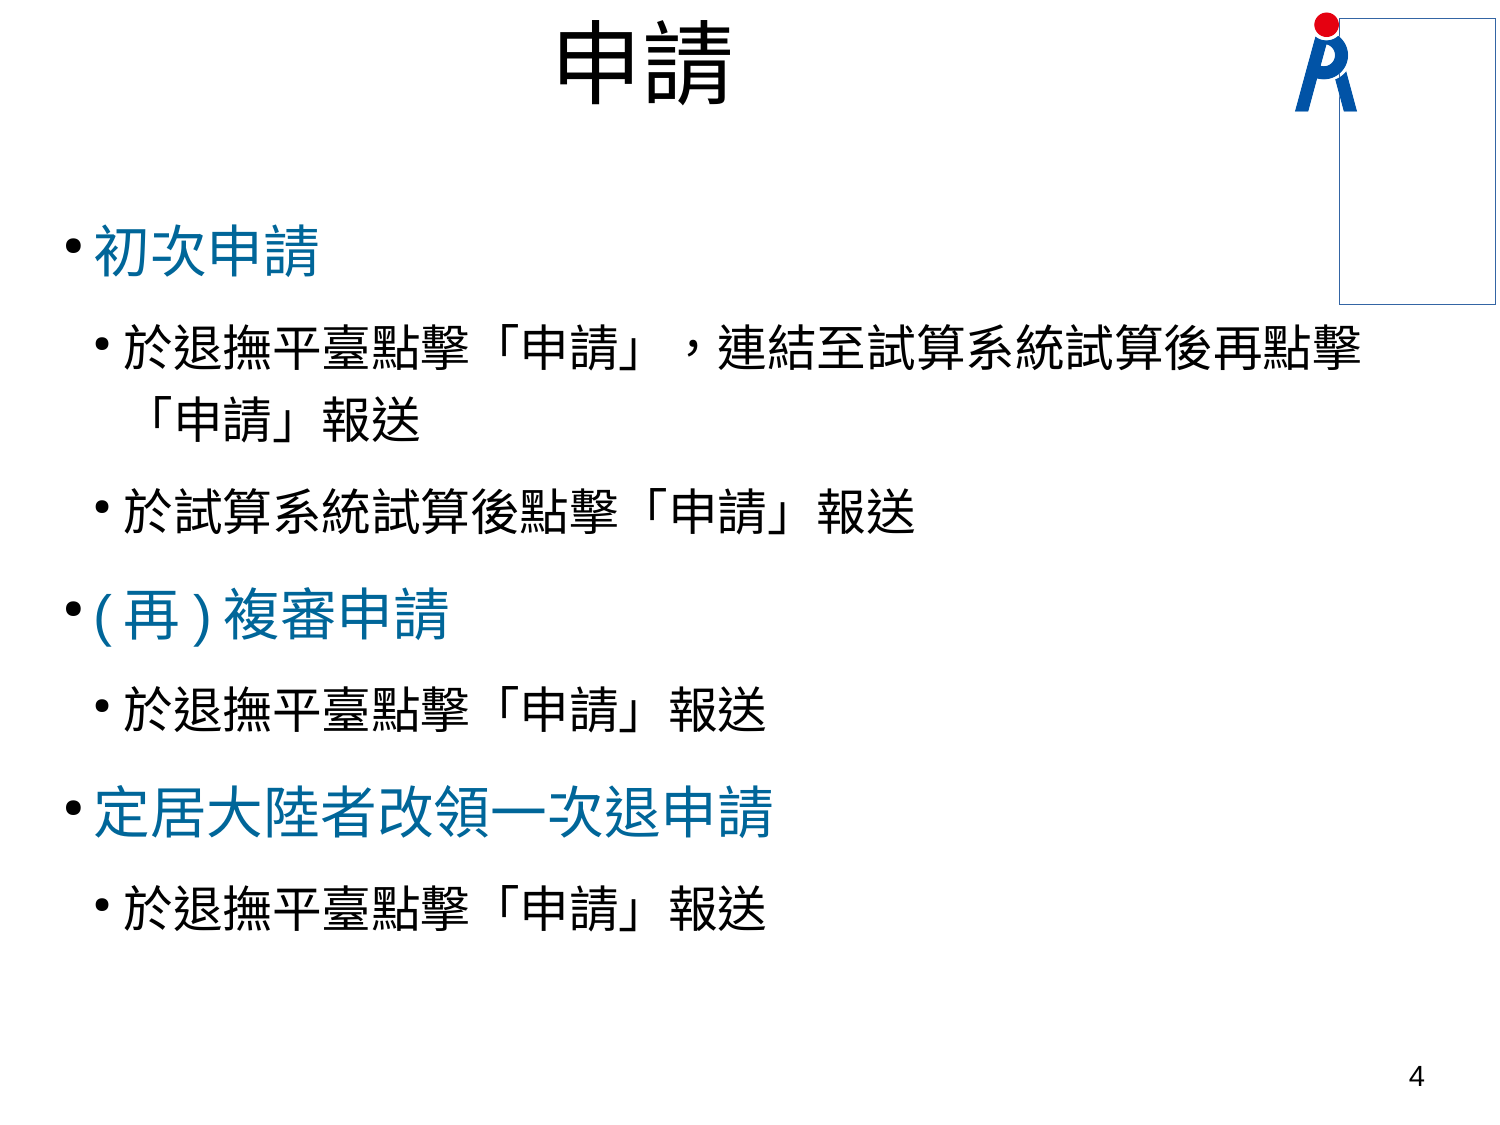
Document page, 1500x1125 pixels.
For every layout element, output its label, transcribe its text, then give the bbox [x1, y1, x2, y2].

picture [1278, 0, 1374, 128]
title 申請 [59, 2, 1225, 113]
list 初次申請 於退撫平臺點擊「申請」，連結至試算系統試算後再點擊「申請」報送 於試算系統試算後點擊「申請」報送 (再)複審申請 於退撫平臺點擊「申請」報送 定居大陸者改領一次退申請 於退撫平臺點擊「申請」報送 [63, 206, 1414, 950]
slide_number 4 [1074, 1059, 1425, 1110]
